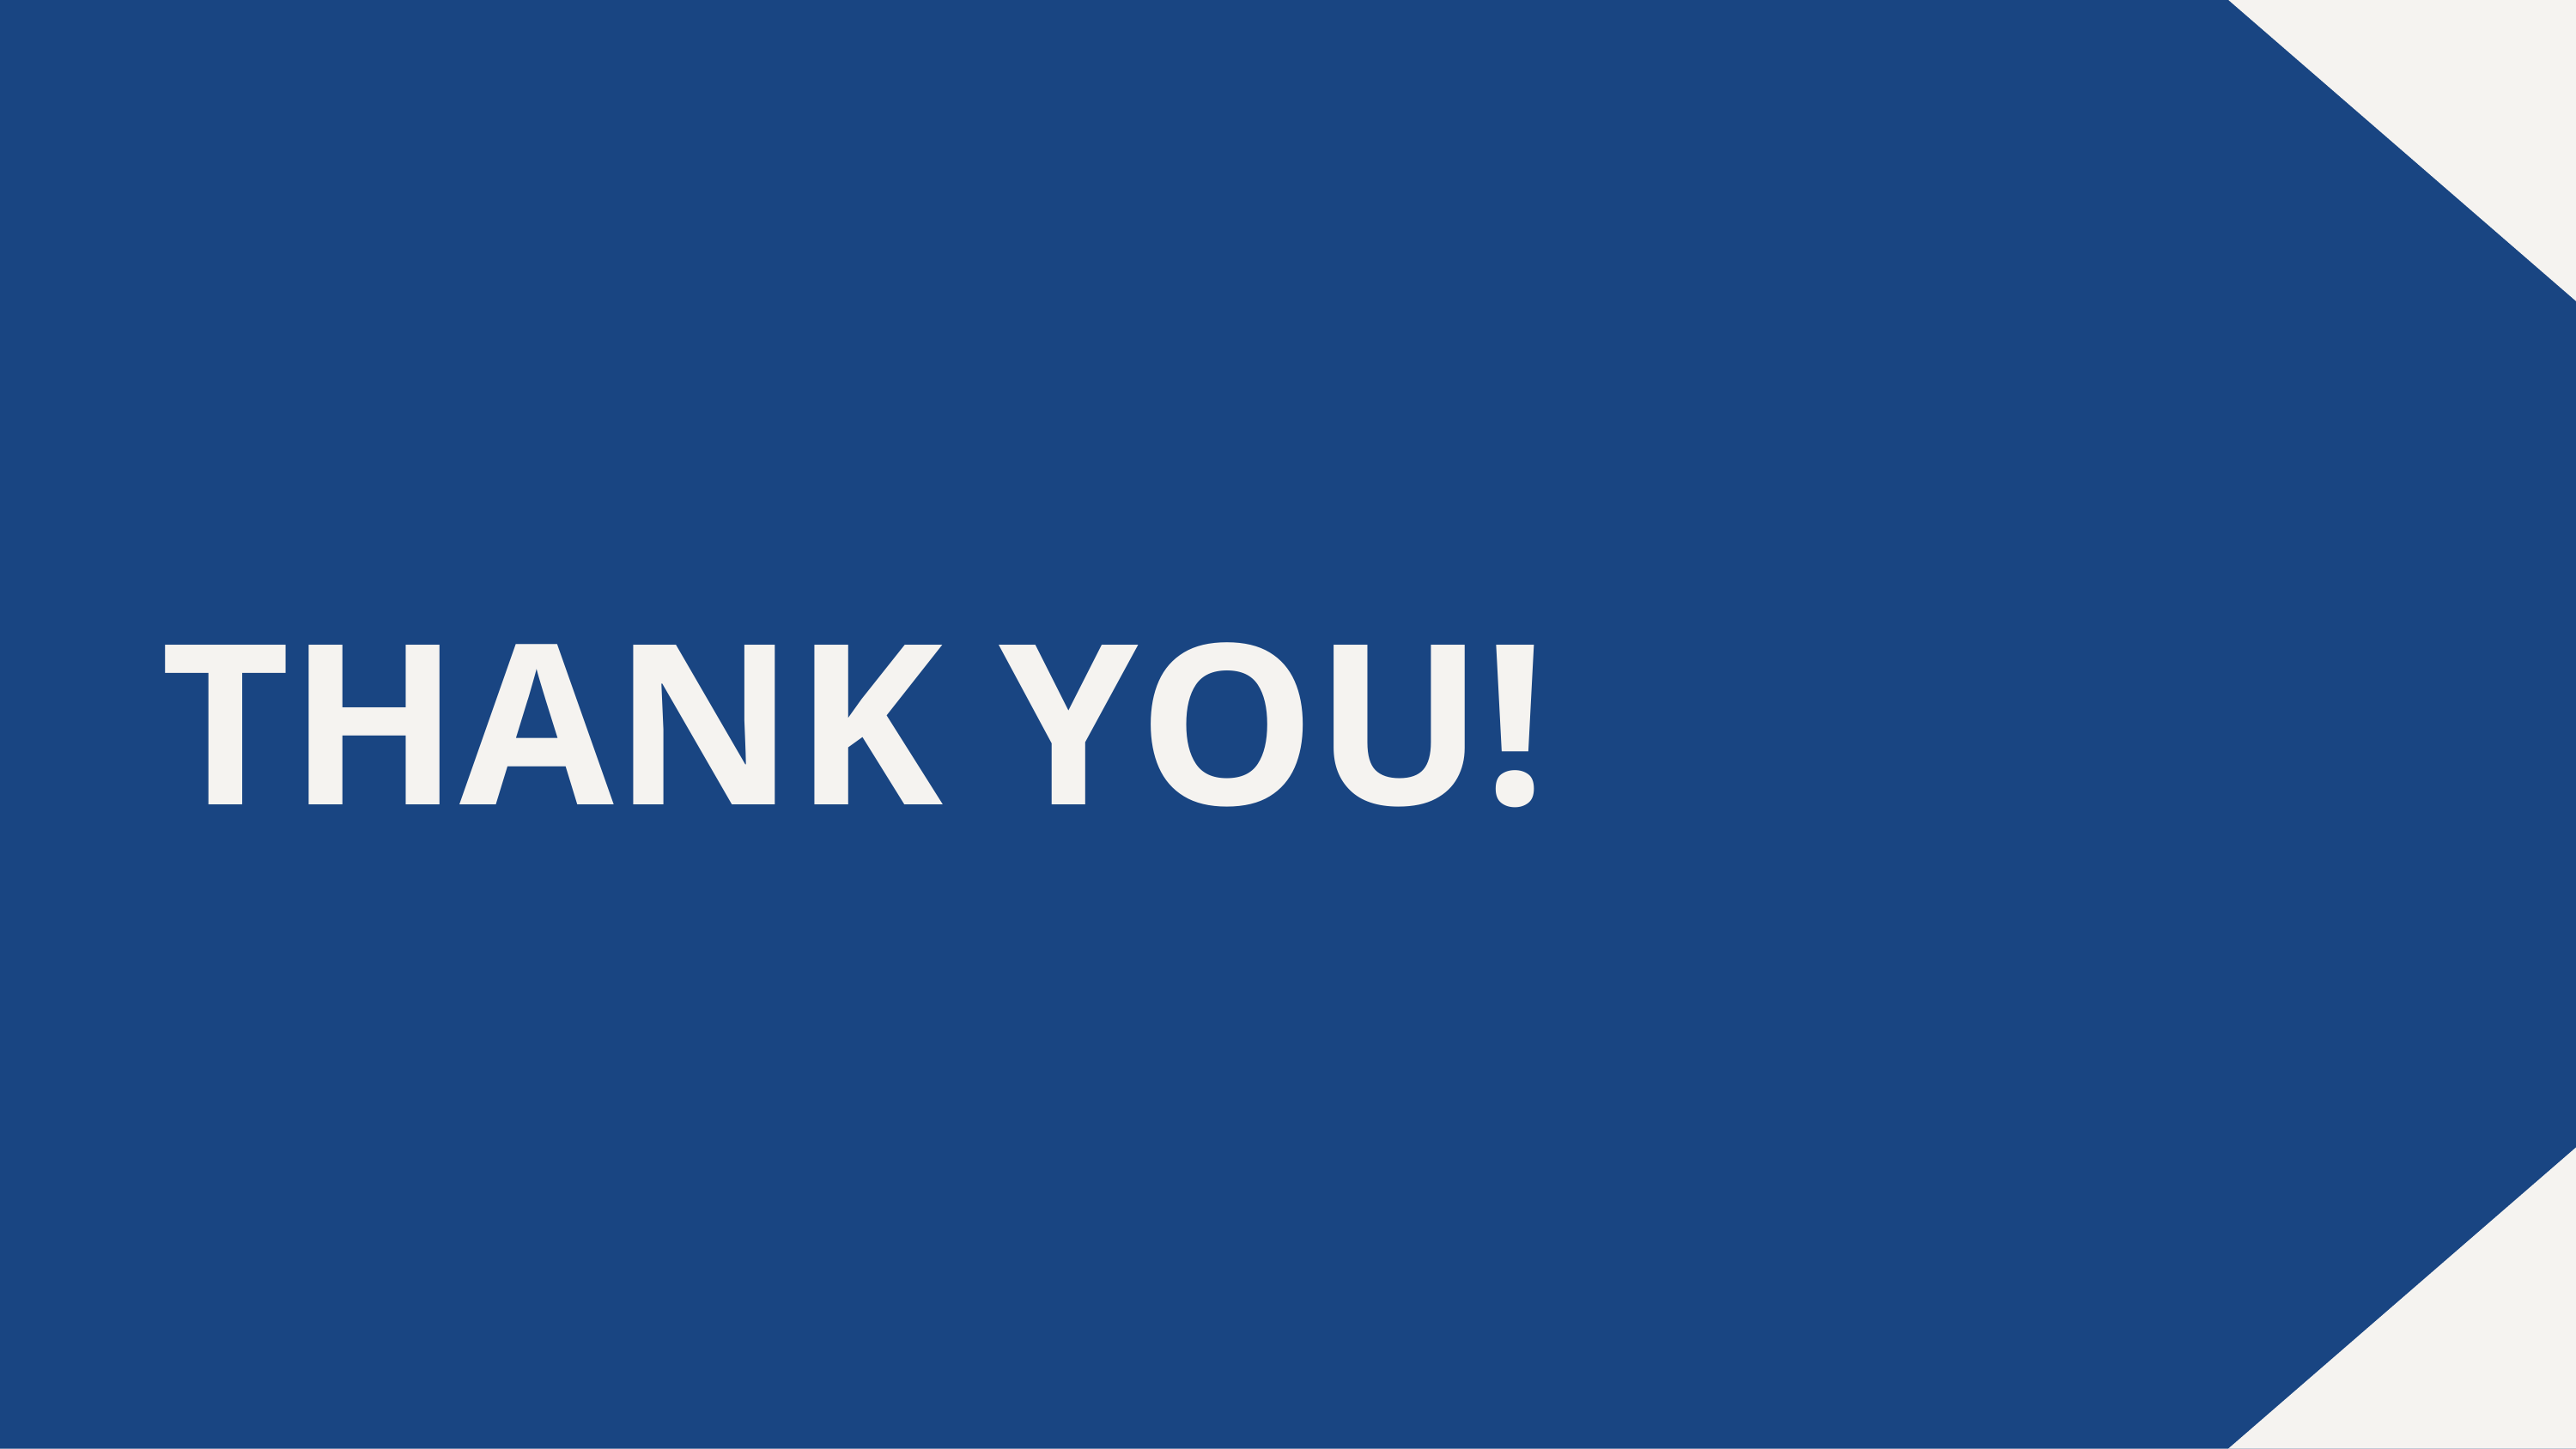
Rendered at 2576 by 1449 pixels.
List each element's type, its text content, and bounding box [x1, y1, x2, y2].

text_box [0, 0, 2576, 1449]
title THANK YOU! [161, 579, 1848, 850]
